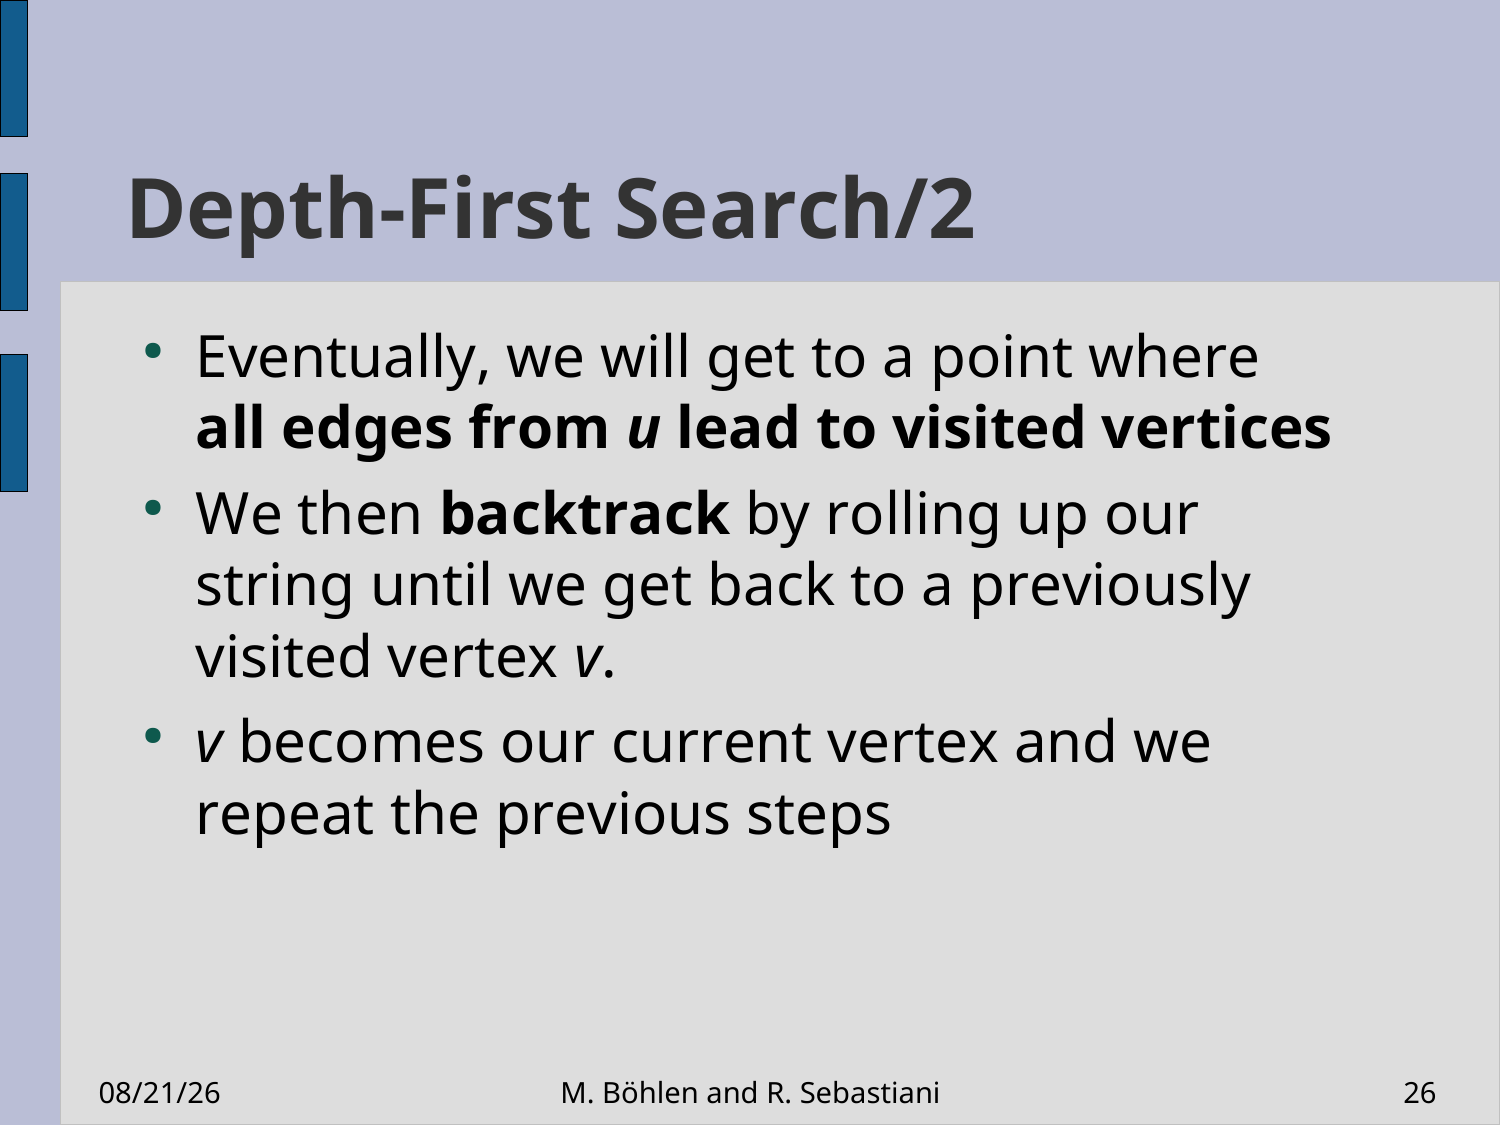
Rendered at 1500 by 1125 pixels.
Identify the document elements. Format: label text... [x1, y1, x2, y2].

title Depth-First Search/2 [110, 67, 1392, 271]
list Eventually, we will get to a point where all edges from u lead to visited vertices We then backtrack by rolling up our string until we get back to a previously visited vertex v. v becomes our current vertex and we repeat the previous steps [110, 312, 1351, 1037]
